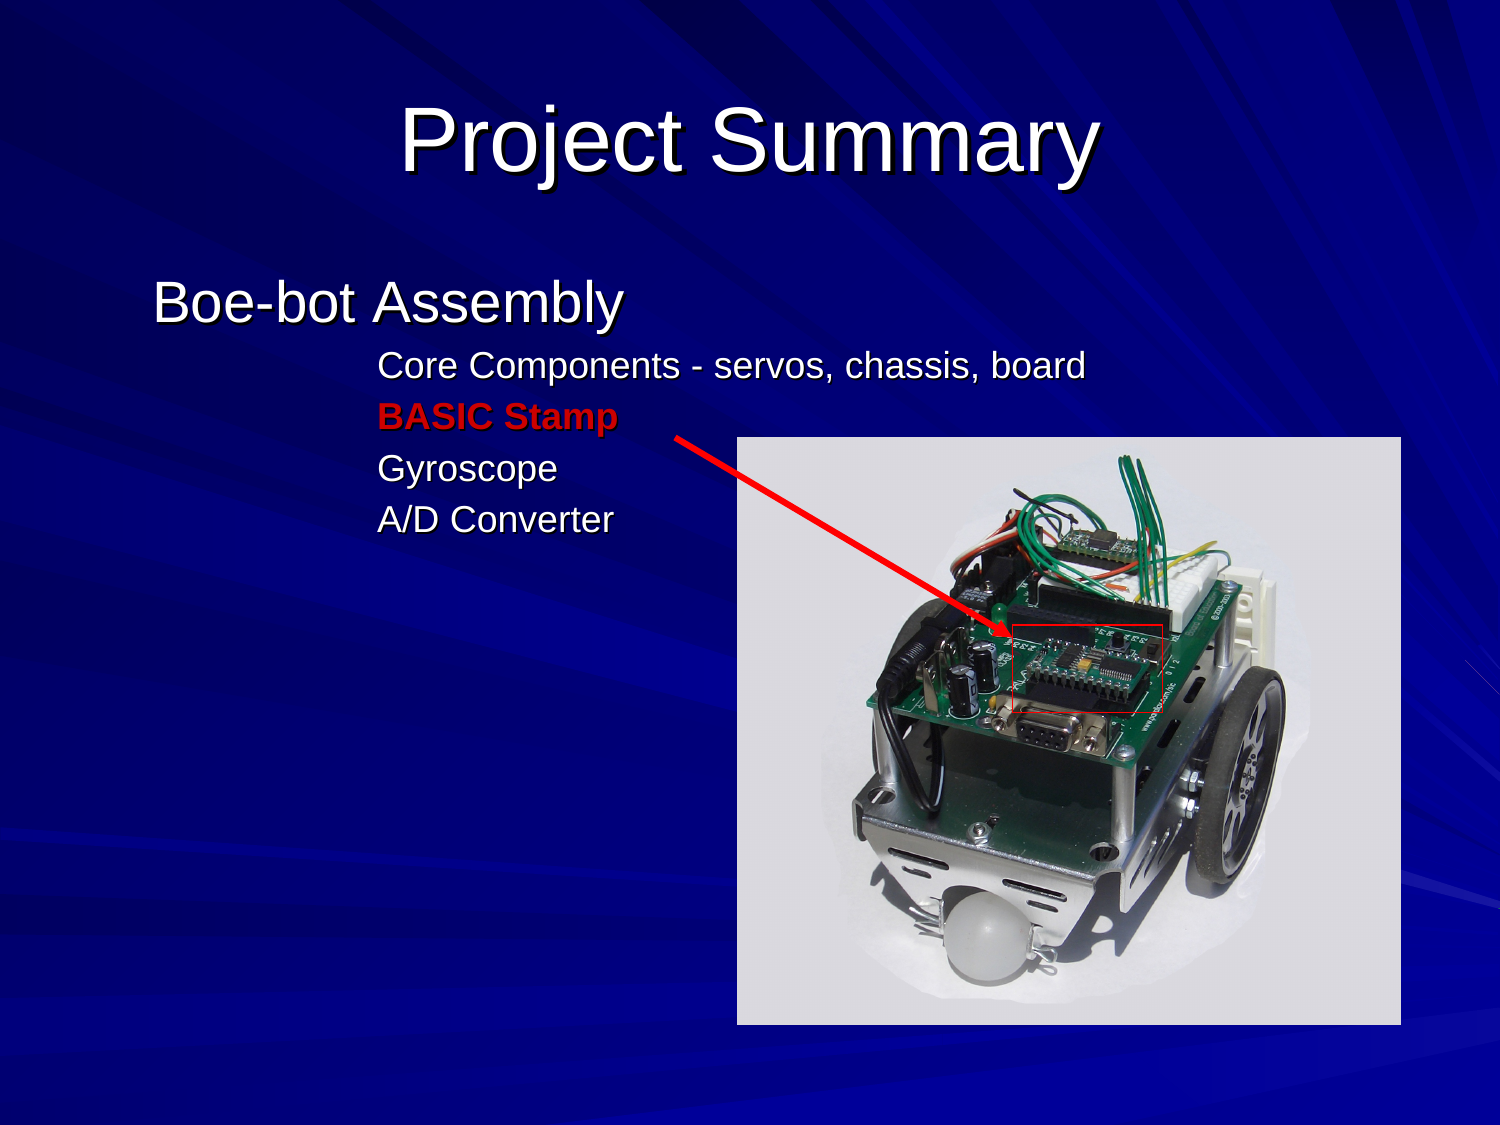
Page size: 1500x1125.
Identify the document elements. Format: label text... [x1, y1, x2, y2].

list Boe-bot Assembly Core Components - servos, chassis, board BASIC Stamp Gyroscope A/D Converter [137, 262, 1238, 1006]
title Project Summary [75, 45, 1426, 234]
picture [737, 437, 1401, 1025]
picture [1013, 626, 1162, 712]
